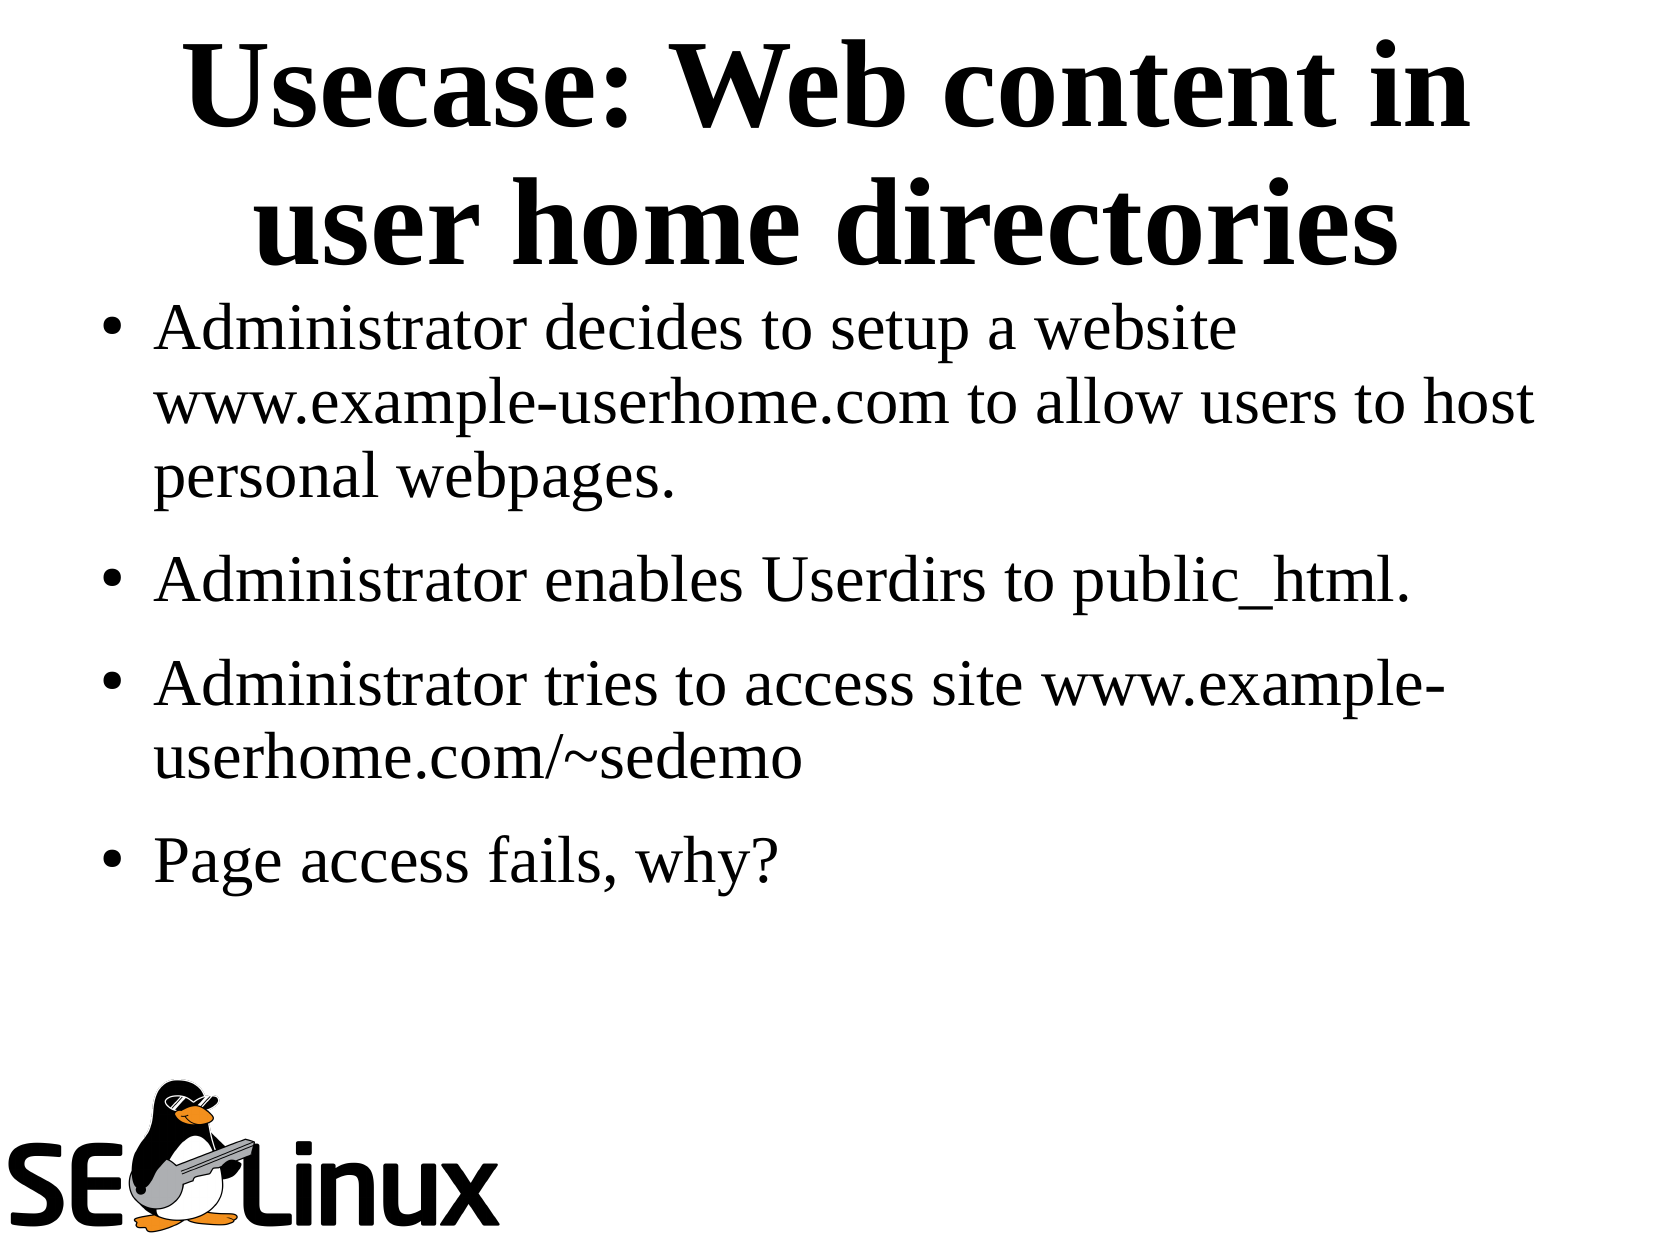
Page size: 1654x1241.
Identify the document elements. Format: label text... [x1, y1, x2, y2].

list Administrator decides to setup a website www.example-userhome.com to allow users to host personal webpages. Administrator enables Userdirs to public_html. Administrator tries to access site www.example-userhome.com/~sedemo Page access fails, why? [82, 290, 1571, 1010]
title Usecase: Web content in user home directories [82, 14, 1571, 290]
picture [0, 919, 526, 1241]
